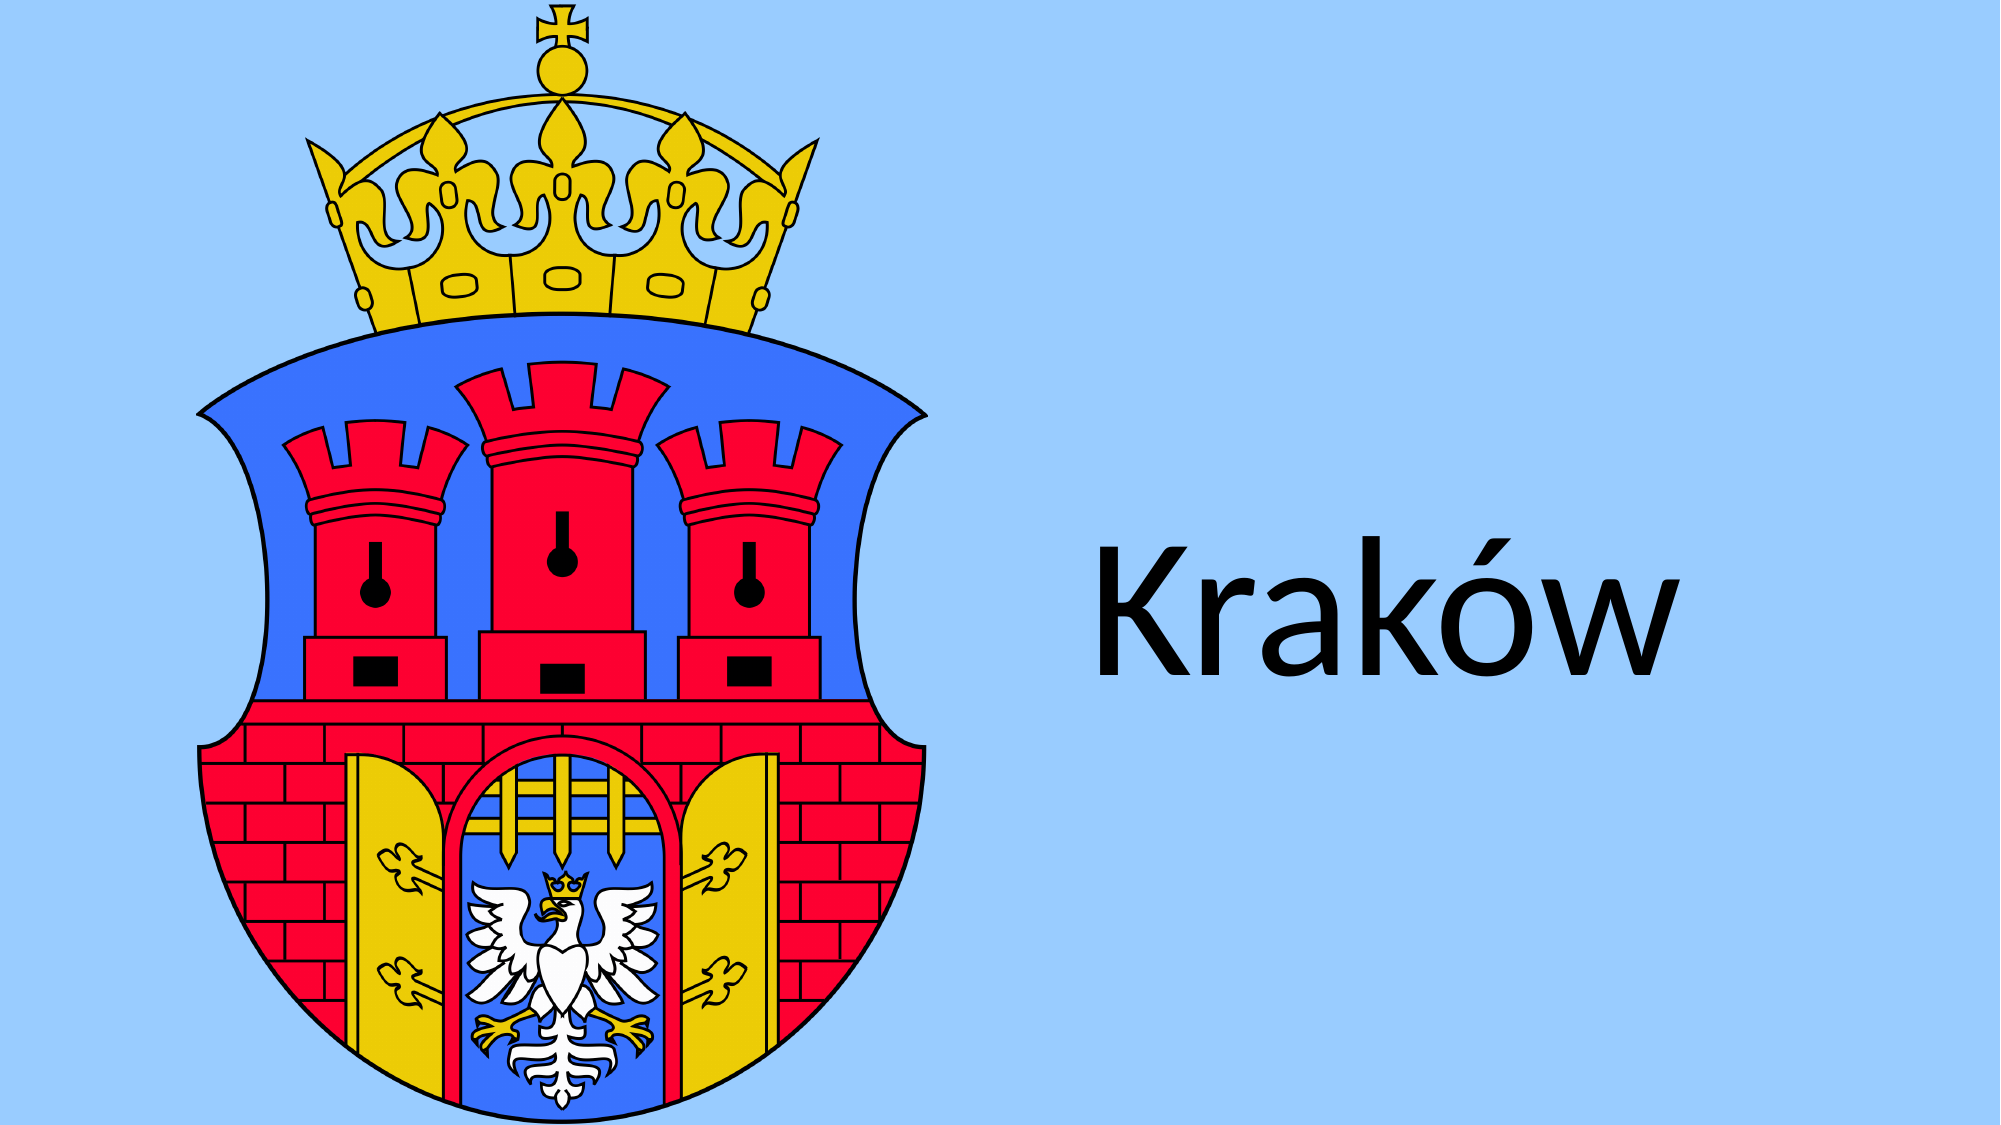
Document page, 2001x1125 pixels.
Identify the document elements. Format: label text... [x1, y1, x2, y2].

title Kraków [385, 468, 2000, 698]
picture [196, 0, 928, 1125]
